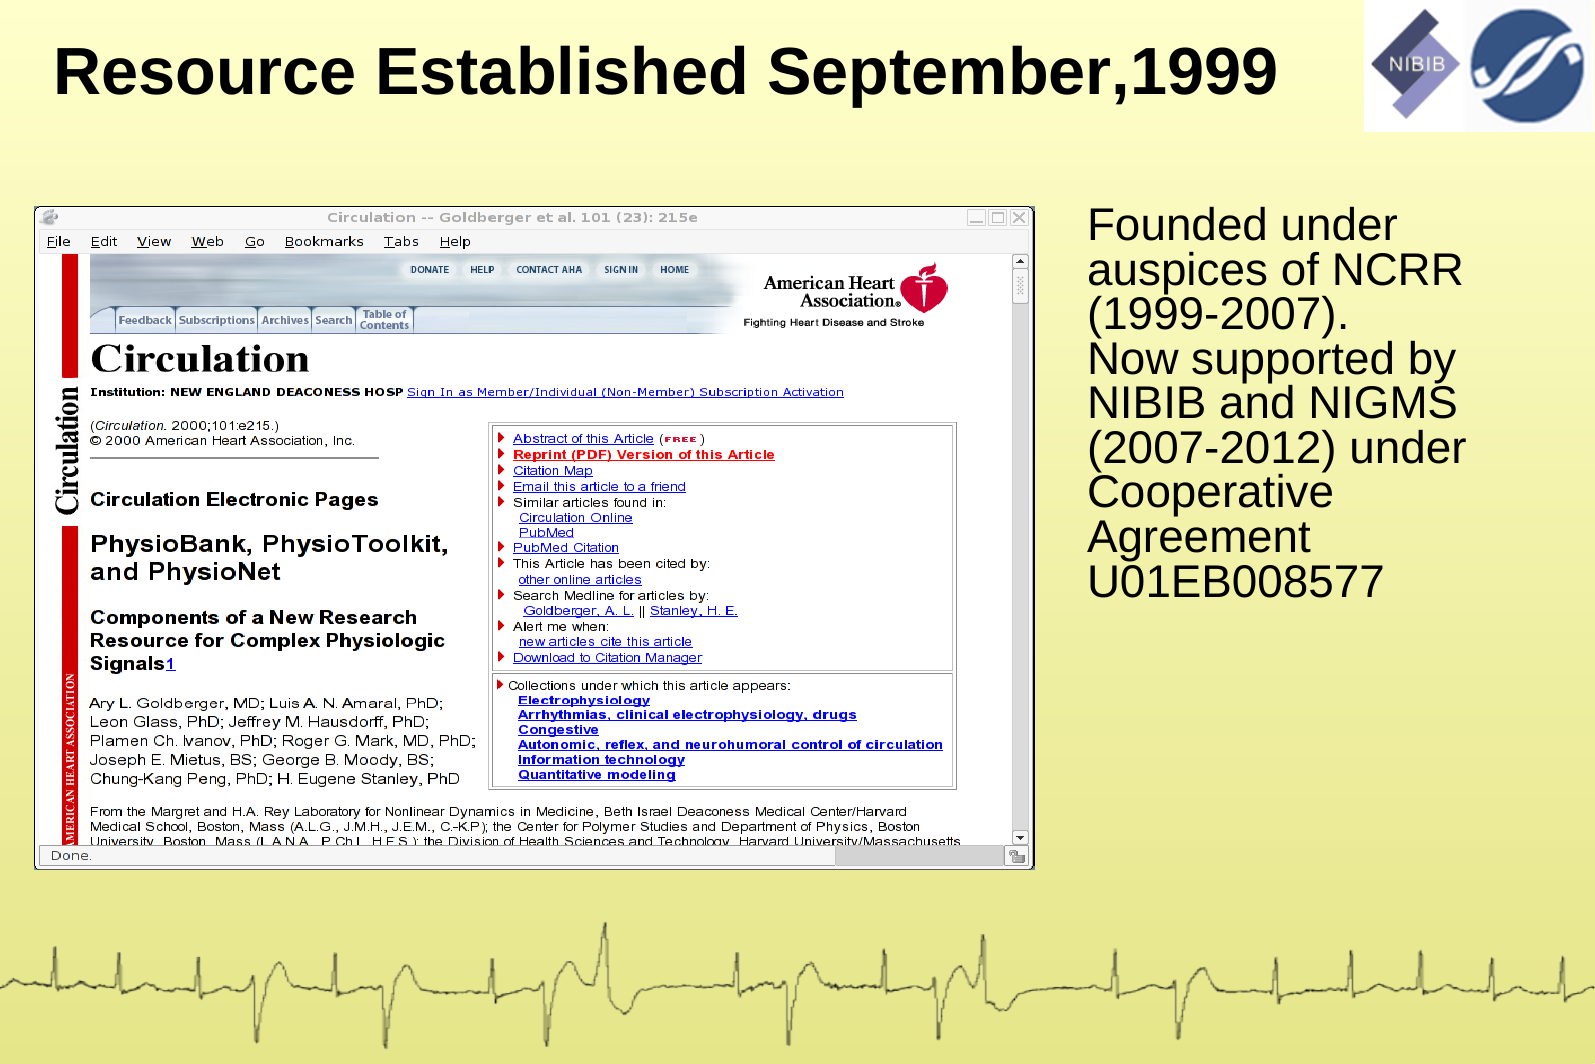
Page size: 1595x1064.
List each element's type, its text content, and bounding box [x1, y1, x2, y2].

picture [34, 206, 1035, 870]
text_box Founded under auspices of NCRR (1999-2007). Now supported by NIBIB and NIGMS (2007-2012) under Cooperative Agreement U01EB008577 [1072, 197, 1510, 614]
picture [0, 913, 1595, 1064]
title Resource Established September,1999 [53, 6, 1348, 146]
picture [1364, 0, 1595, 132]
